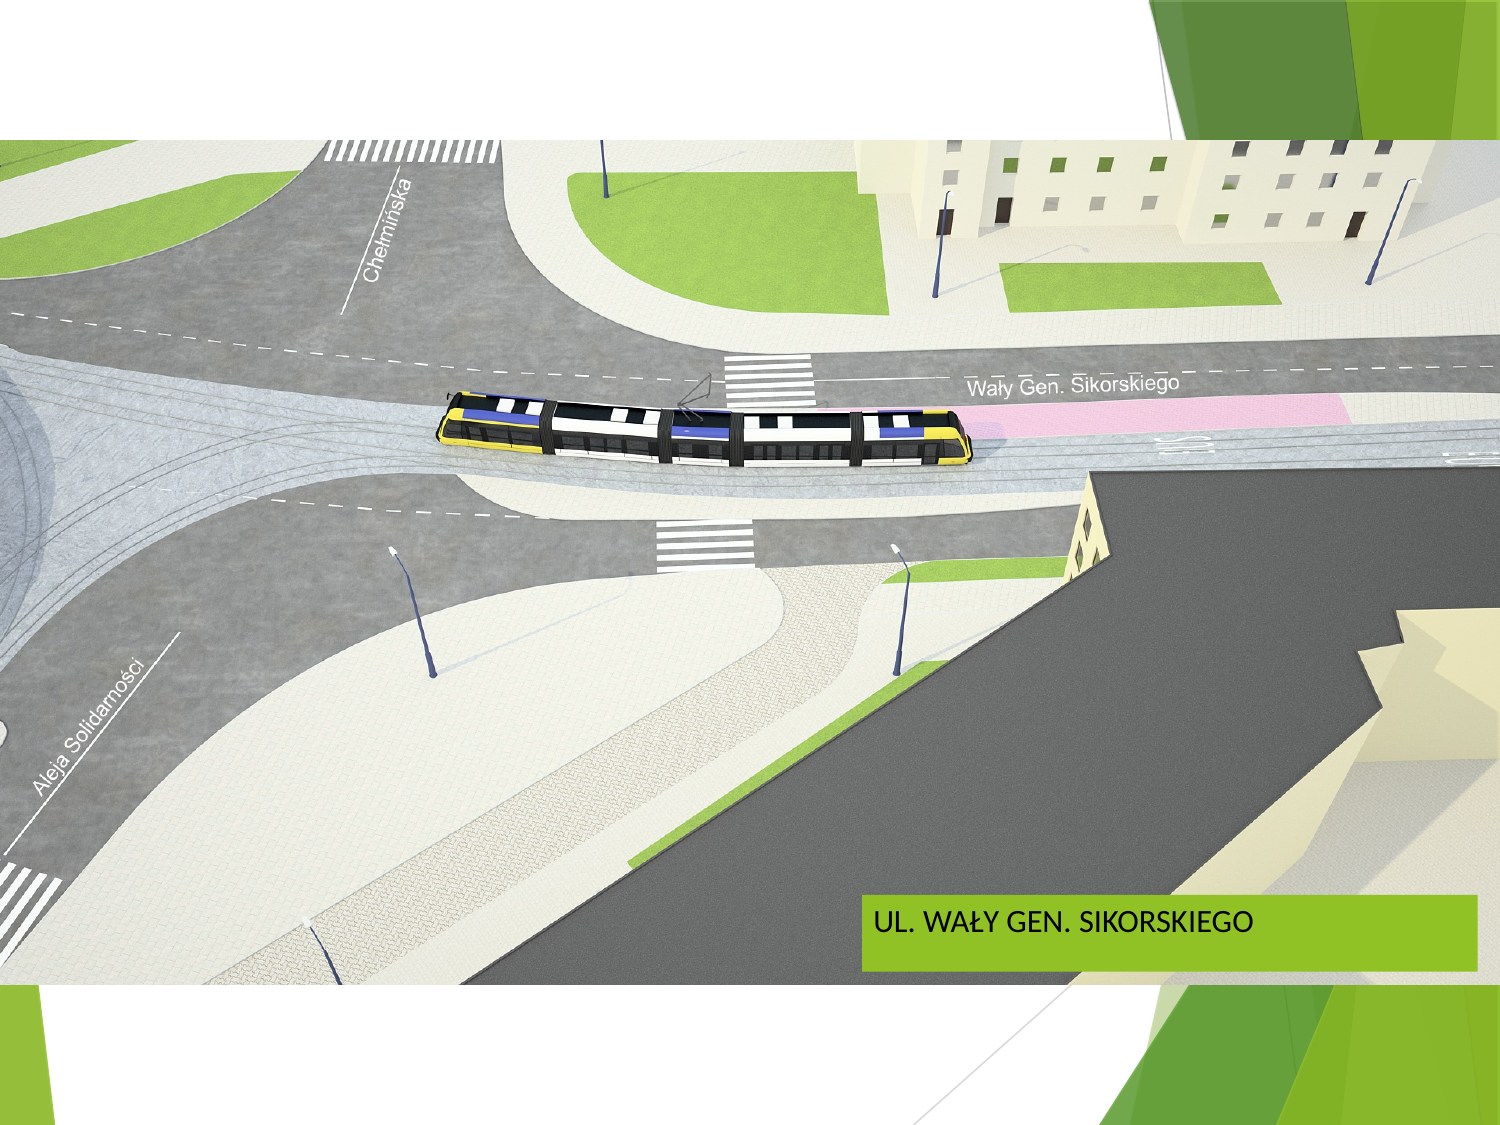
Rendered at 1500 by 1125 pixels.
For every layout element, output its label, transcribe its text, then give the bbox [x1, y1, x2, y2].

text_box UL. WAŁY GEN. SIKORSKIEGO [862, 894, 1478, 972]
picture [0, 140, 1500, 985]
